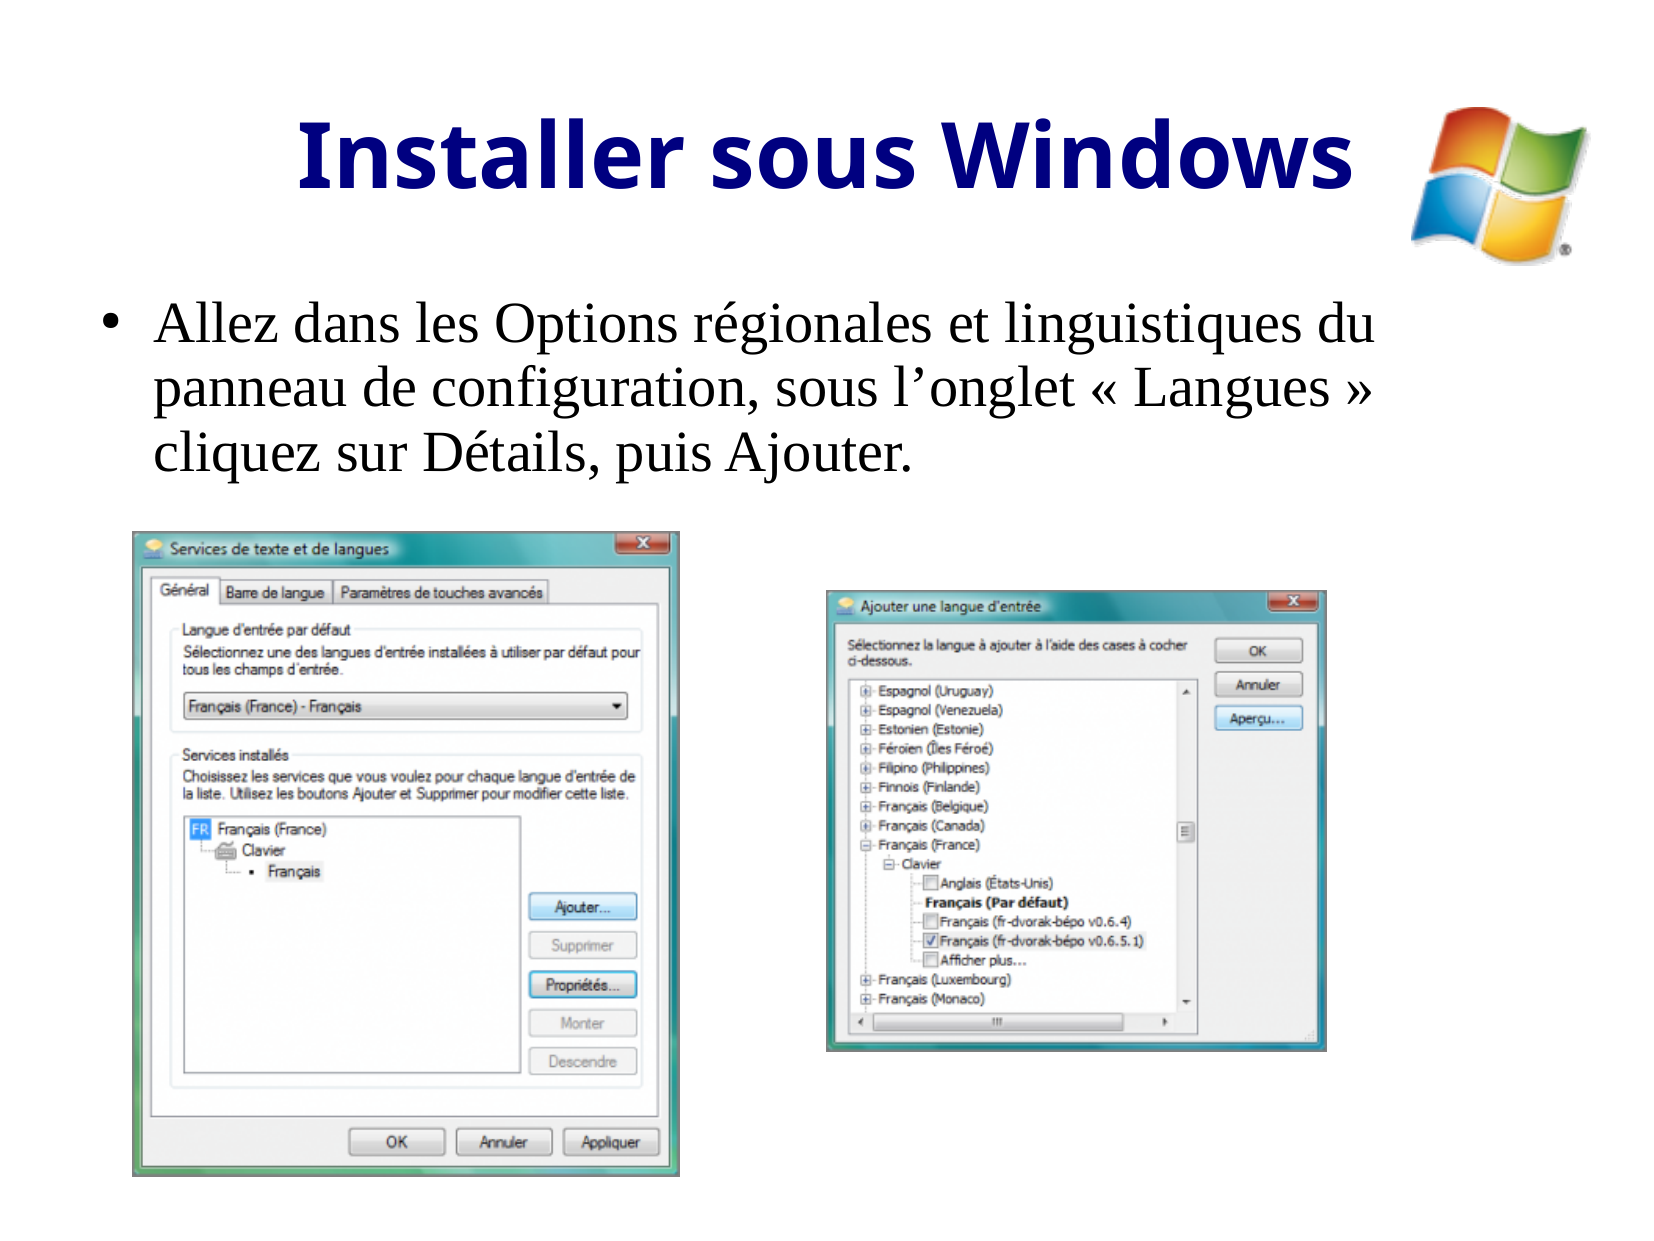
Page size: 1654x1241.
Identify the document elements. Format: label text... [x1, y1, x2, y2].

picture [132, 531, 680, 1177]
picture [826, 590, 1327, 1052]
picture [1411, 107, 1595, 266]
title Installer sous Windows [82, 56, 1571, 250]
list Allez dans les Options régionales et linguistiques du panneau de configuration, sous l’onglet « Langues » cliquez sur Détails, puis Ajouter. [82, 290, 1571, 1094]
